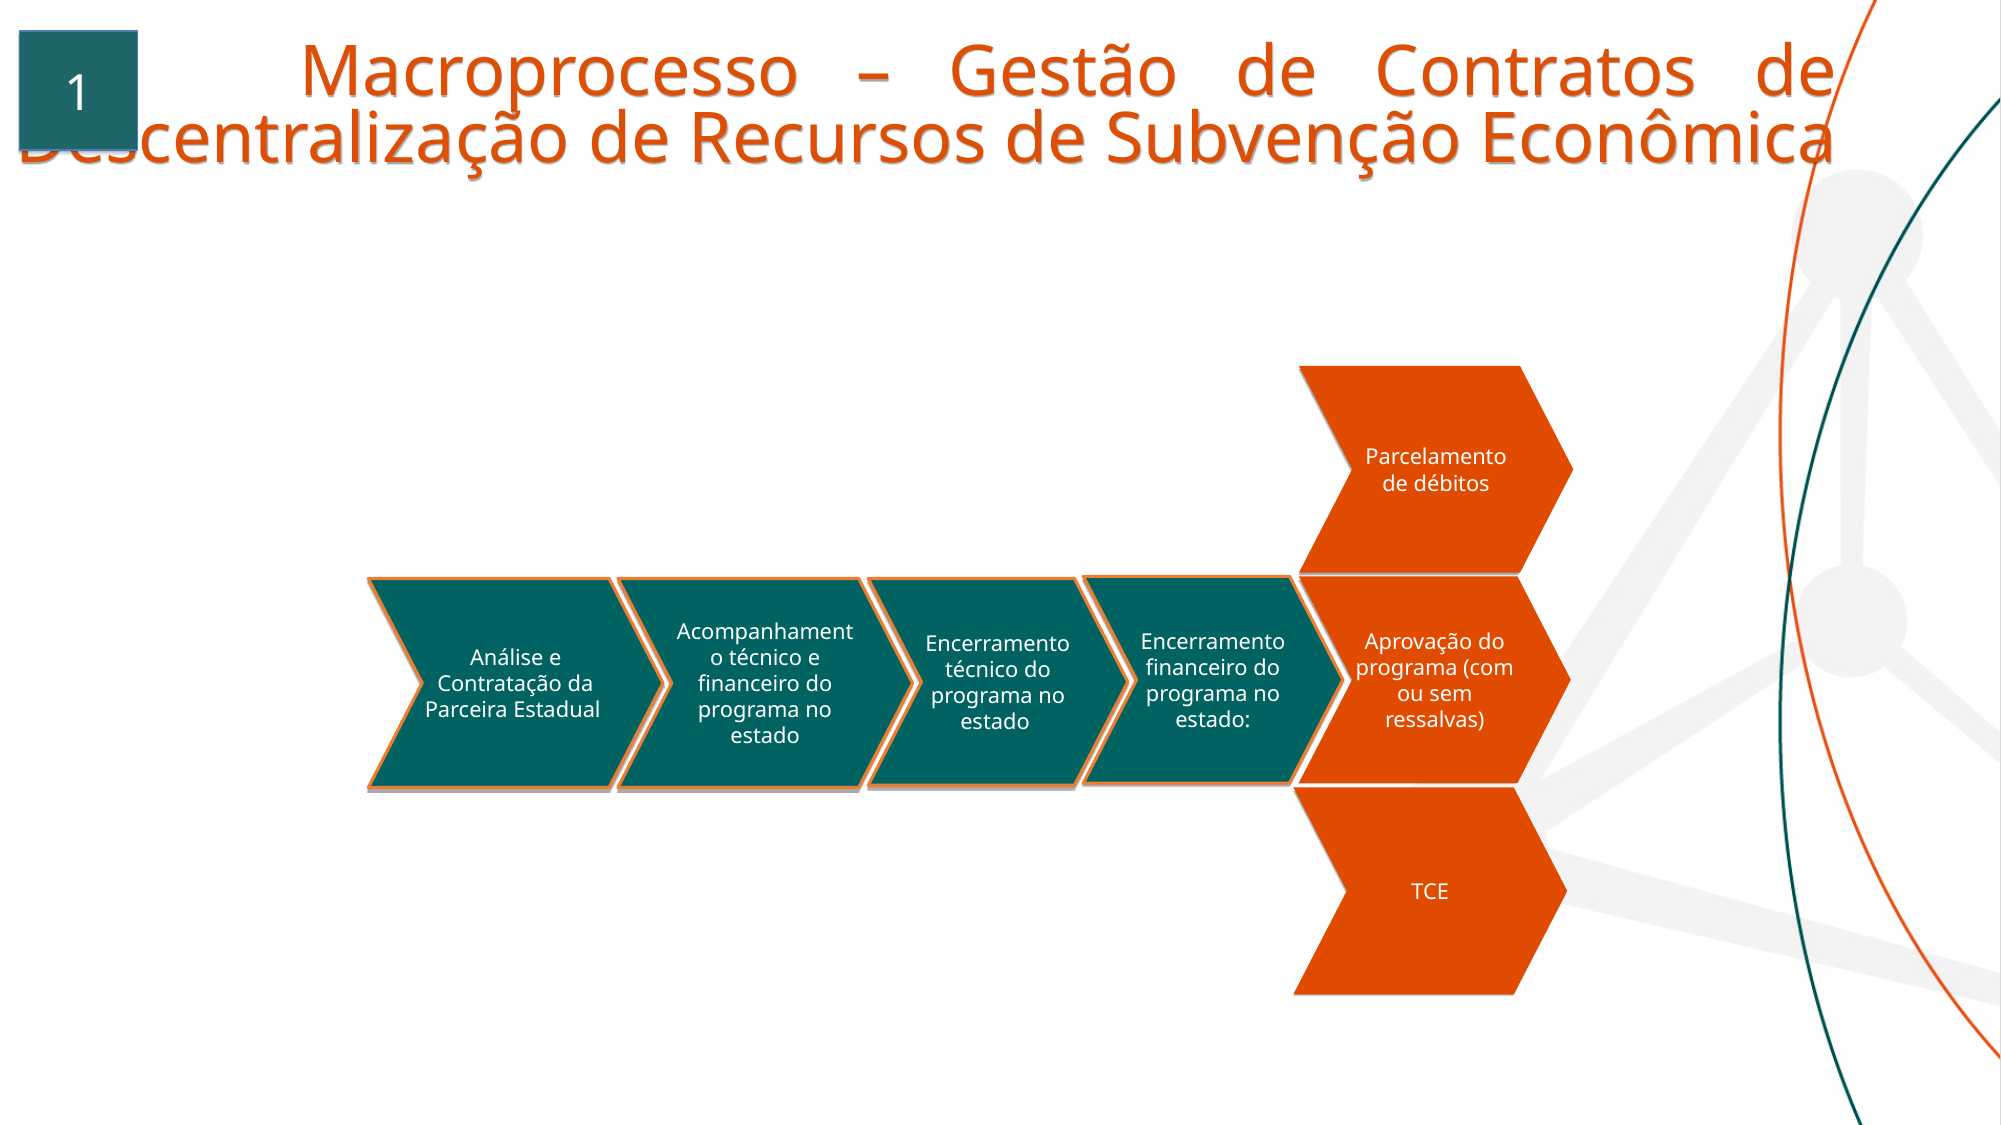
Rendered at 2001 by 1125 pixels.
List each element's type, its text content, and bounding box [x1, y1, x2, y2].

text_box 1 [19, 31, 138, 150]
text_box Aprovação do programa (com ou sem ressalvas) [1298, 576, 1571, 784]
text_box TCE [1293, 787, 1568, 995]
text_box Análise e Contratação da Parceira Estadual [368, 578, 664, 788]
text_box Acompanhamento técnico e financeiro do programa no estado [617, 578, 913, 788]
text_box Macroprocesso – Gestão de Contratos de Descentralização de Recursos de Subvenção Econômica [0, 33, 1942, 200]
text_box Parcelamento de débitos [1298, 365, 1574, 573]
text_box Encerramento financeiro do programa no estado: [1083, 576, 1343, 784]
text_box Encerramento técnico do programa no estado [868, 578, 1128, 786]
